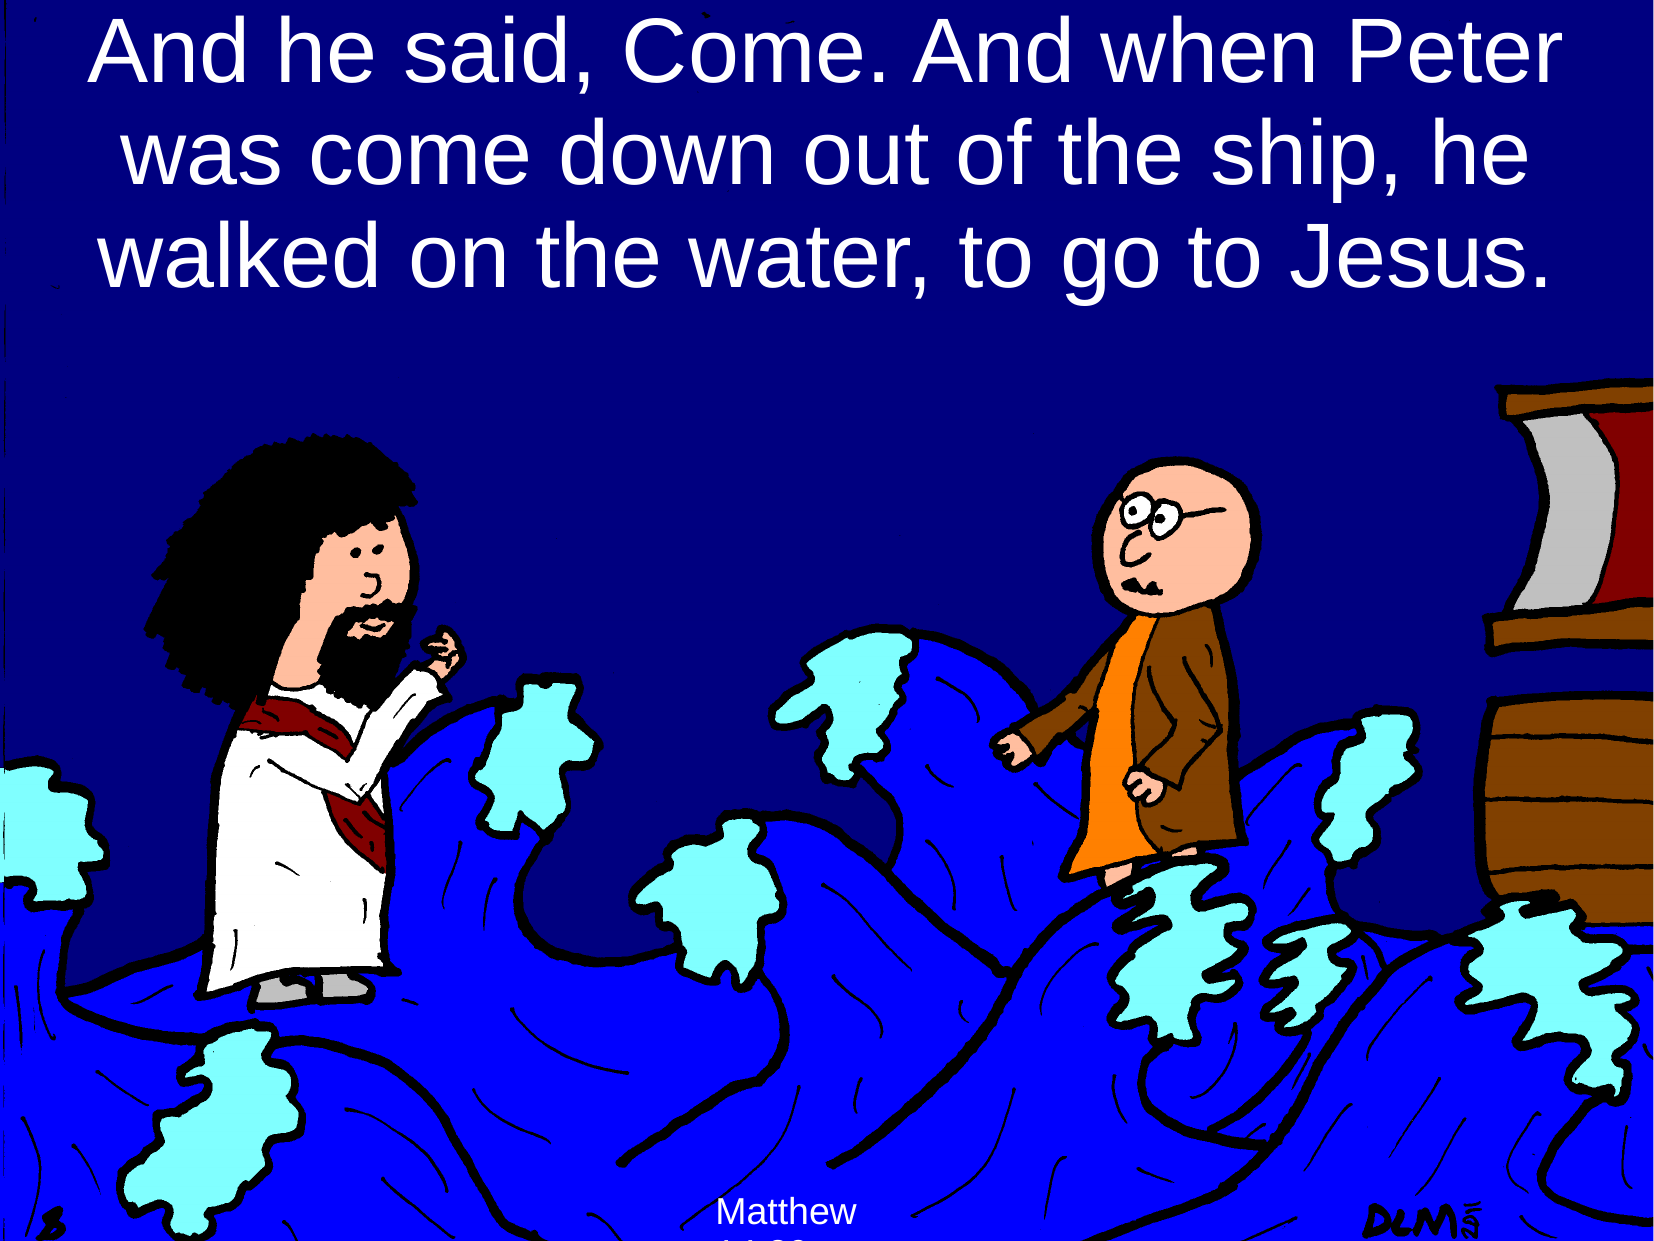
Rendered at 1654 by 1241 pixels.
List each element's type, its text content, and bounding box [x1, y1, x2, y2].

text_box Matthew 14:29 [700, 1183, 976, 1241]
picture [0, 0, 1654, 1241]
title And he said, Come. And when Peter was come down out of the ship, he walked on the water, to go to Jesus. [82, 0, 1571, 307]
